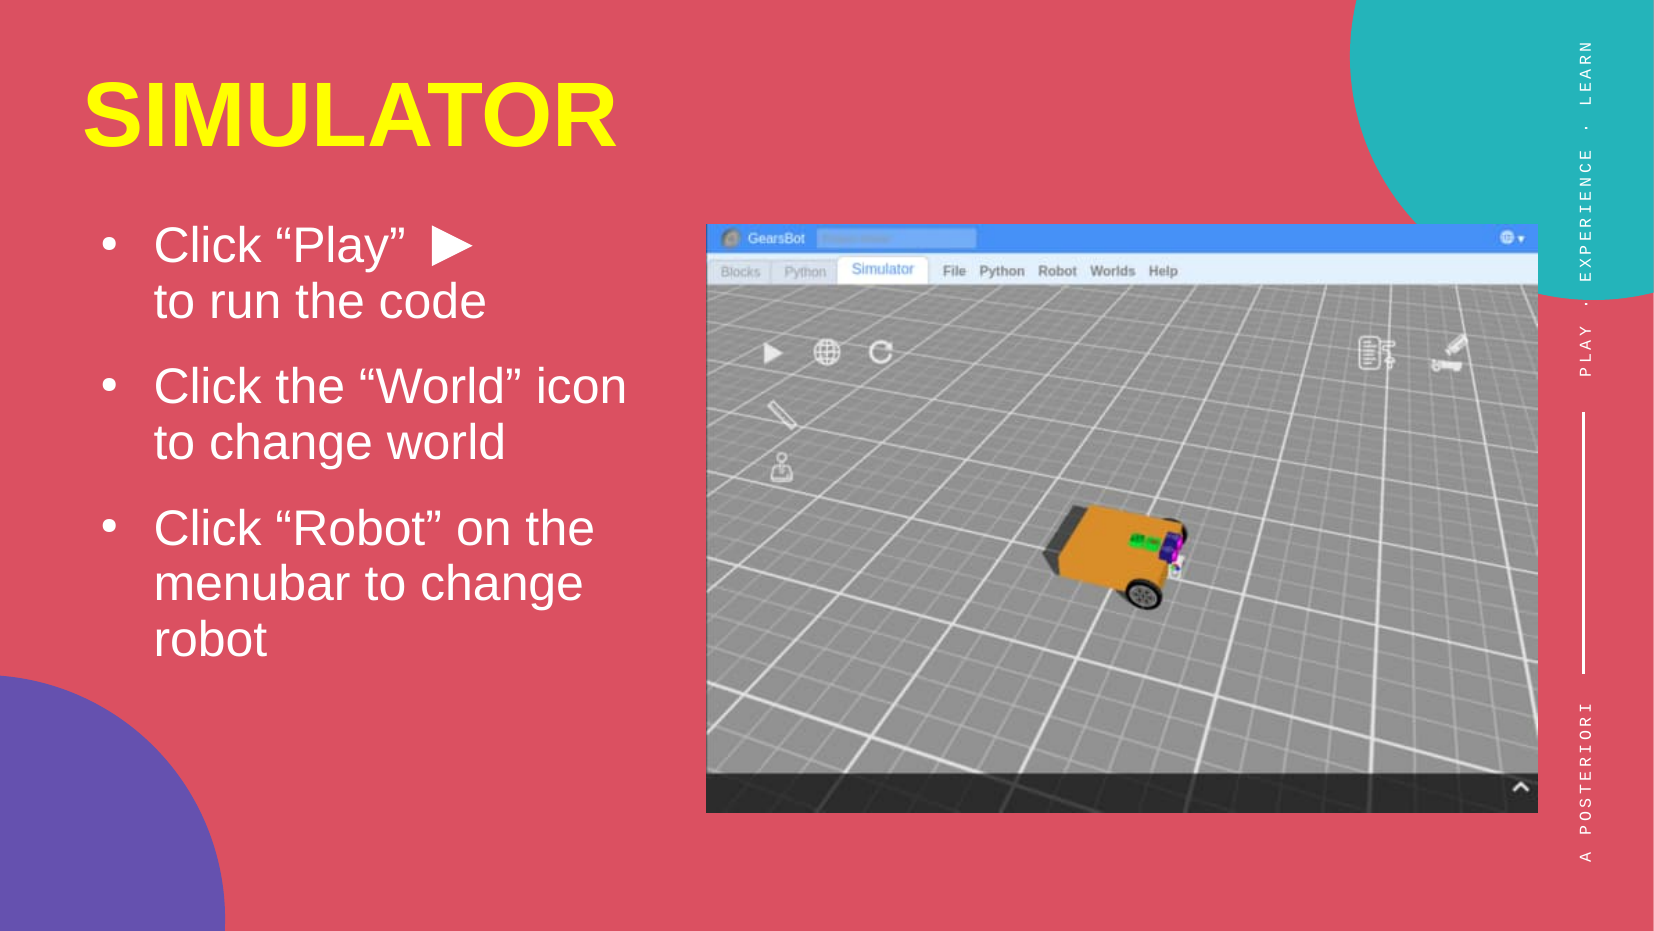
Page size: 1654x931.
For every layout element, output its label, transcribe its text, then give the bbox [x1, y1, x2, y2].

title SIMULATOR [82, 37, 1351, 193]
text_box [431, 225, 473, 267]
list Click “Play” to run the code Click the “World” icon to change world Click “Robot” on the menubar to change robot [82, 217, 676, 758]
picture [706, 224, 1538, 813]
